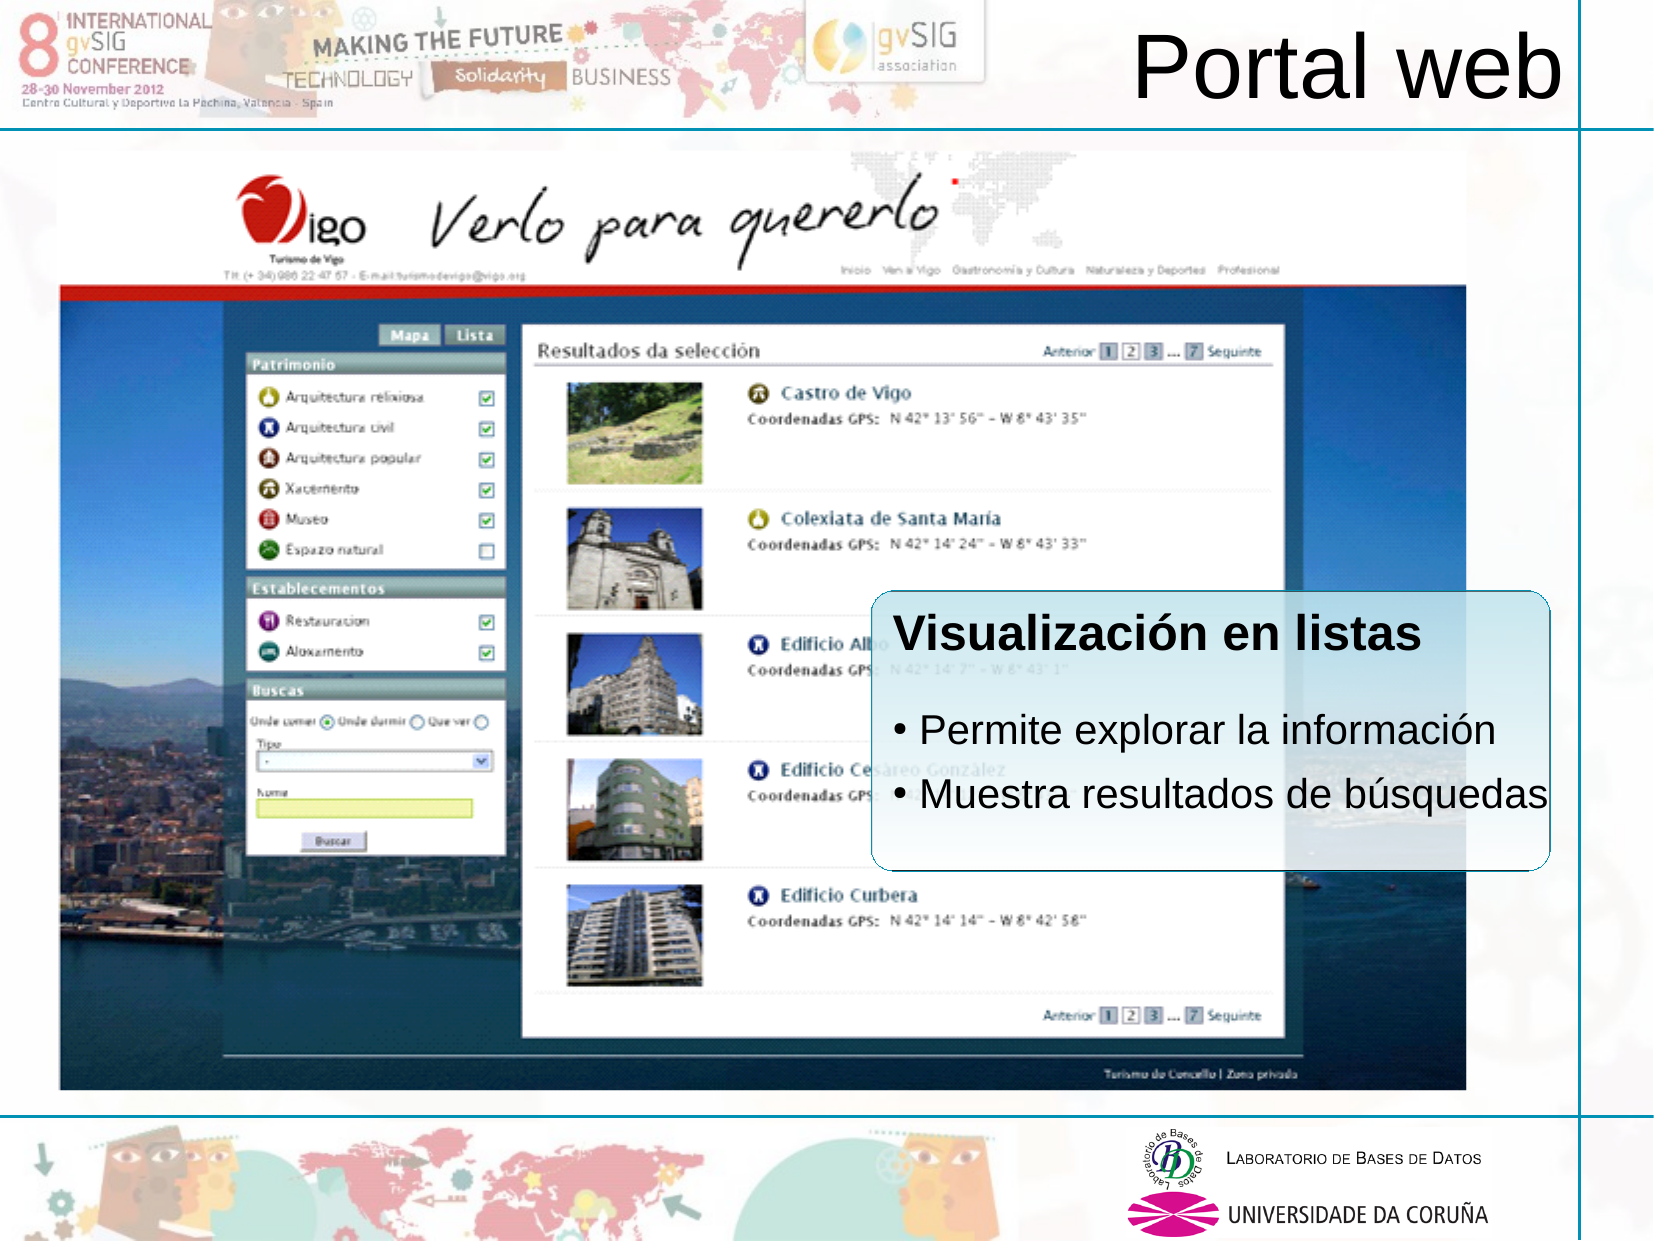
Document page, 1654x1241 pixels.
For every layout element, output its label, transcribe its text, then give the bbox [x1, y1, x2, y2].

picture [1126, 1127, 1492, 1238]
text_box Visualización en listas Permite explorar la información Muestra resultados de búsquedas [871, 590, 1551, 872]
title Portal web [76, 14, 1565, 119]
picture [55, 149, 1469, 1093]
